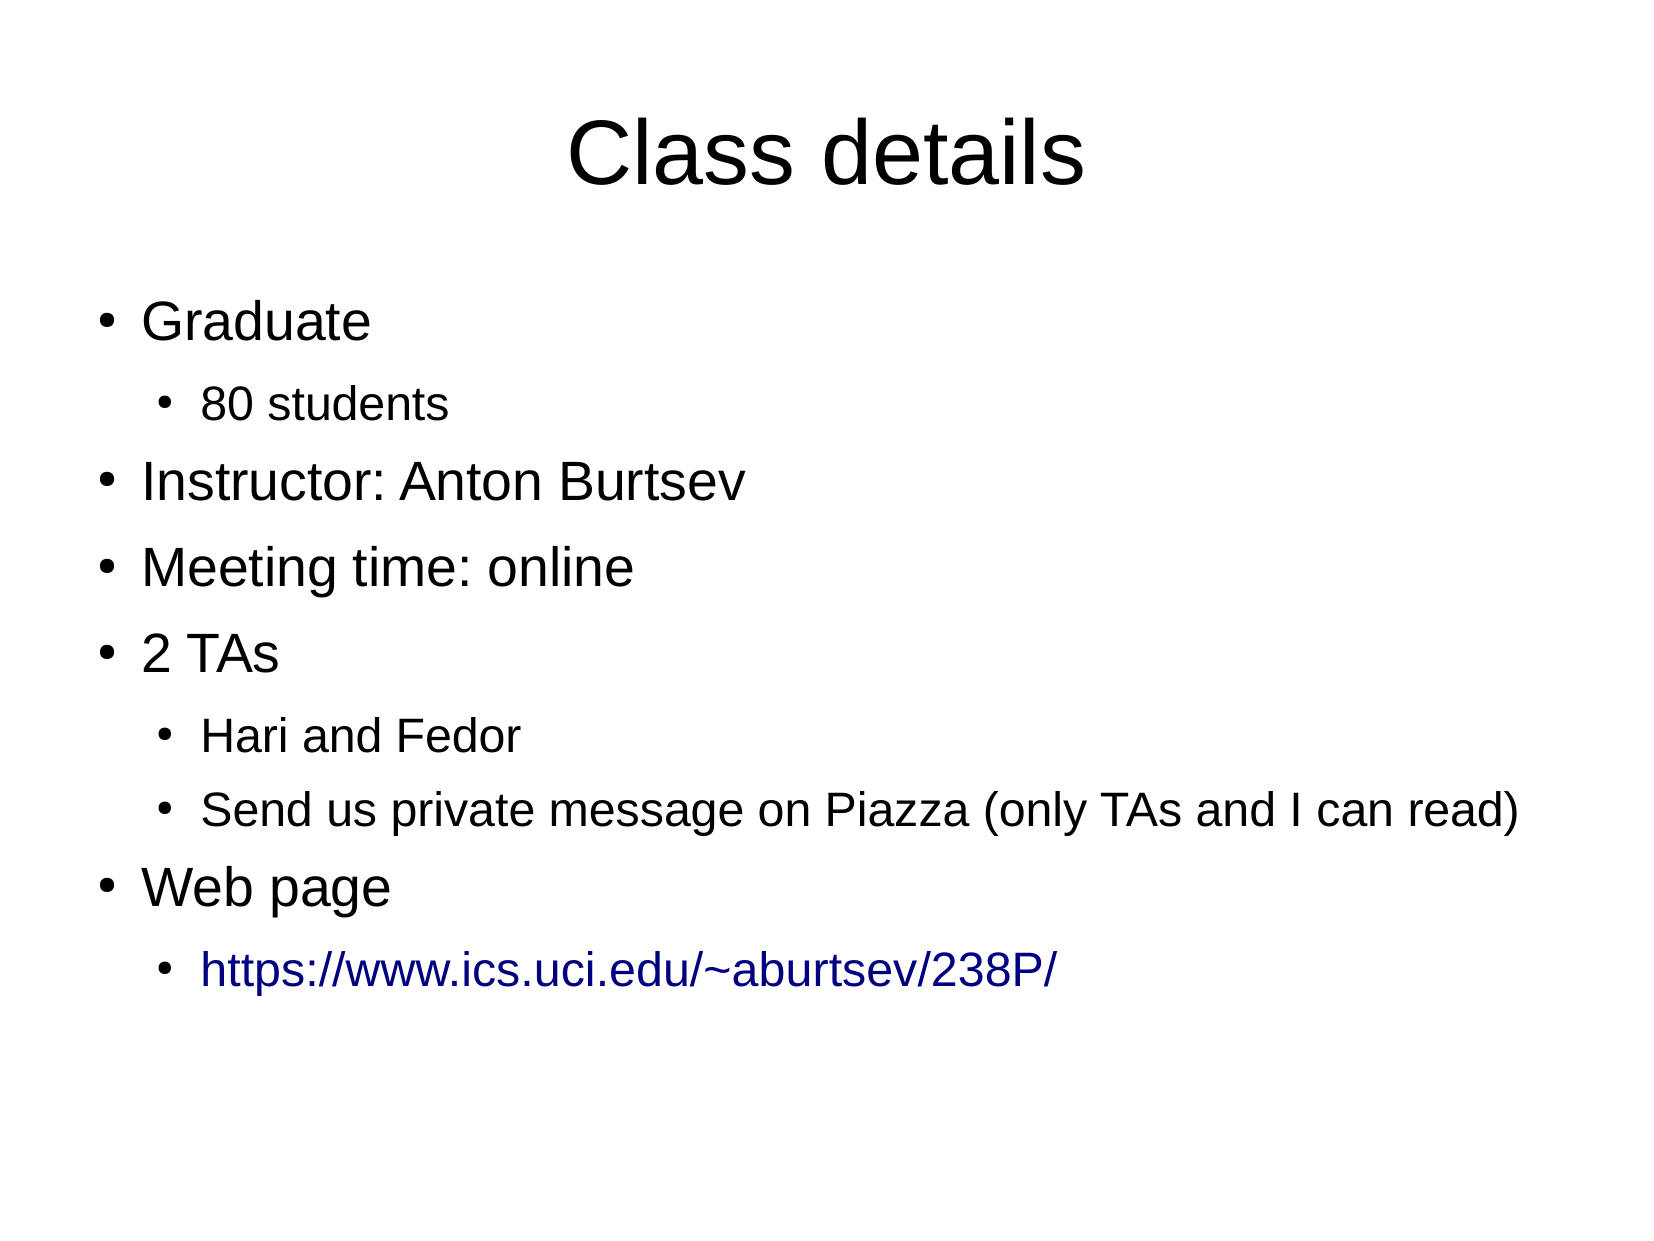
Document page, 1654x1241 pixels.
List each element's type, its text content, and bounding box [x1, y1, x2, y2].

title Class details [82, 49, 1571, 257]
list Graduate 80 students Instructor: Anton Burtsev Meeting time: online 2 TAs Hari and Fedor Send us private message on Piazza (only TAs and I can read) Web page https://www.ics.uci.edu/~aburtsev/238P/ [82, 290, 1571, 1010]
